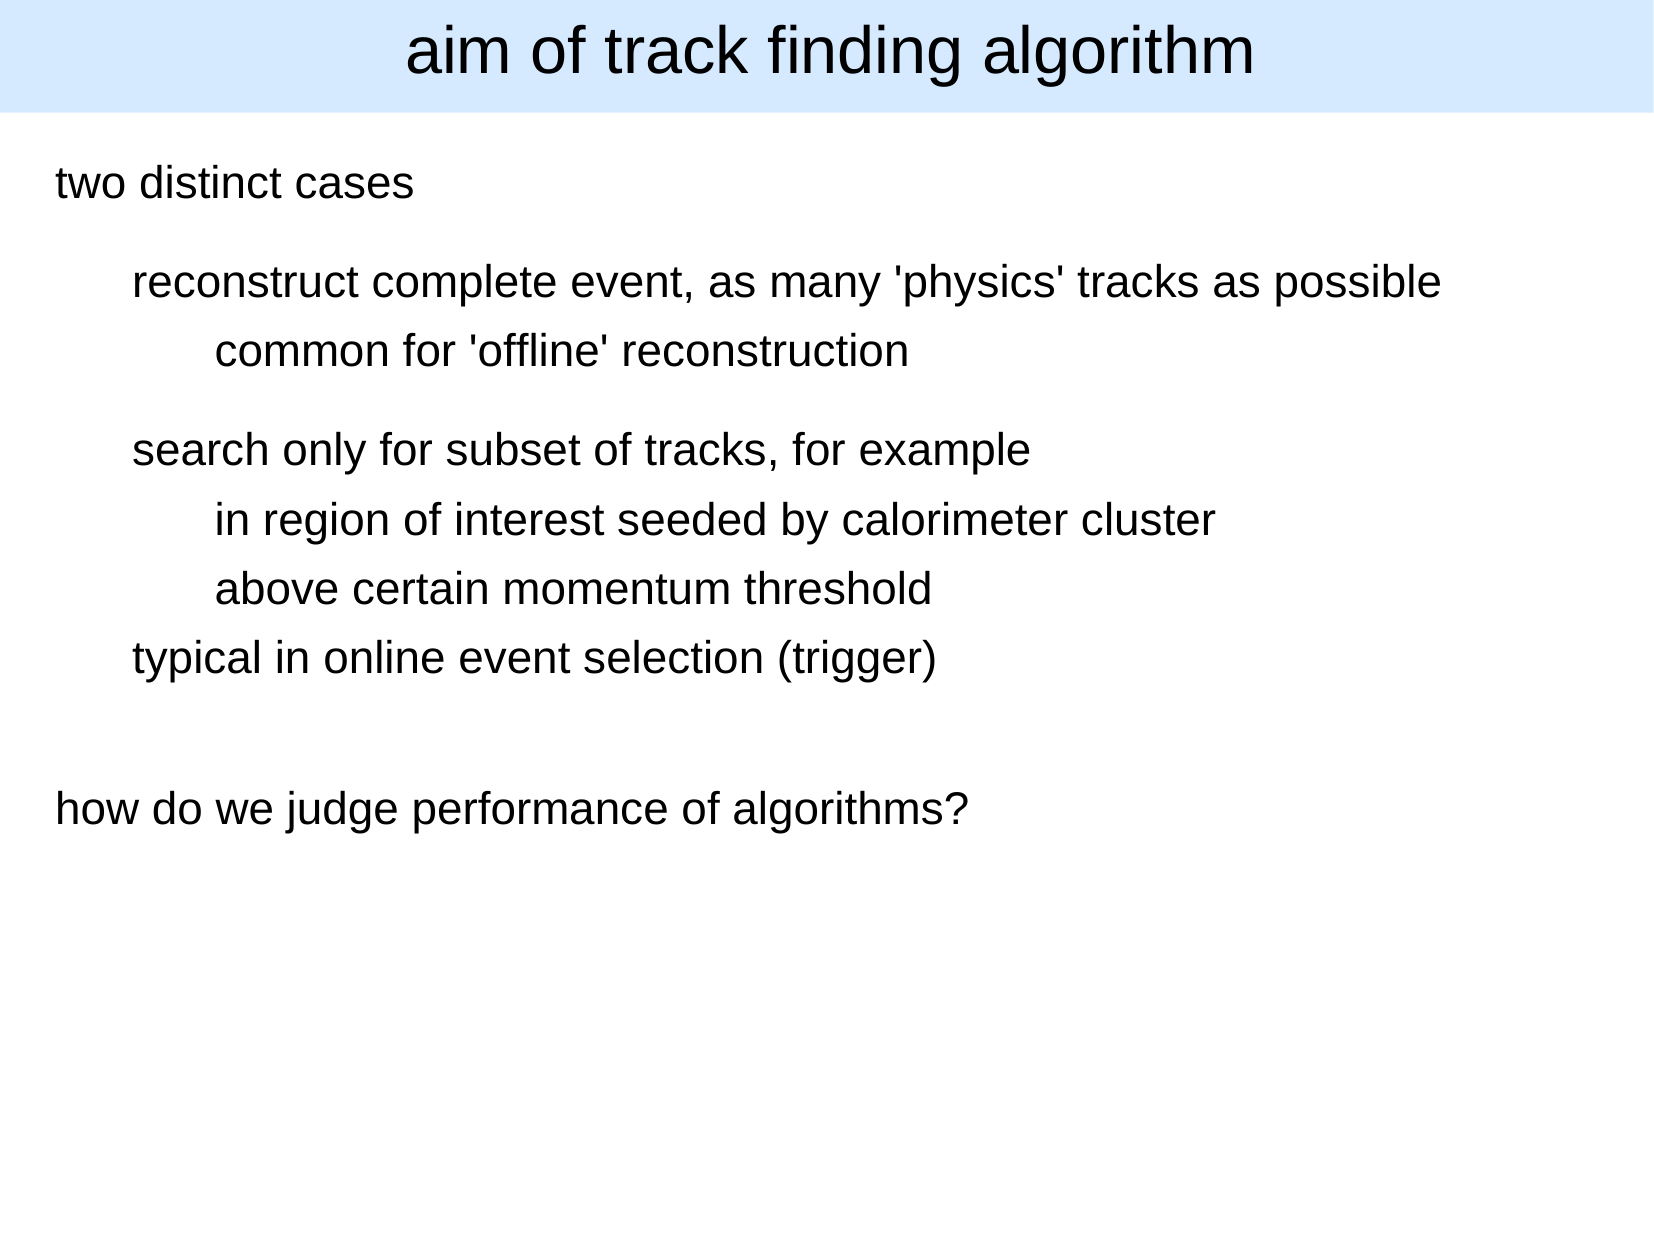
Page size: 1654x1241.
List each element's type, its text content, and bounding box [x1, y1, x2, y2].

title aim of track finding algorithm [86, 0, 1576, 100]
list two distinct cases reconstruct complete event, as many 'physics' tracks as possible common for 'offline' reconstruction search only for subset of tracks, for example in region of interest seeded by calorimeter cluster above certain momentum threshold typical in online event selection (trigger) how do we judge performance of algorithms? [37, 156, 1613, 985]
